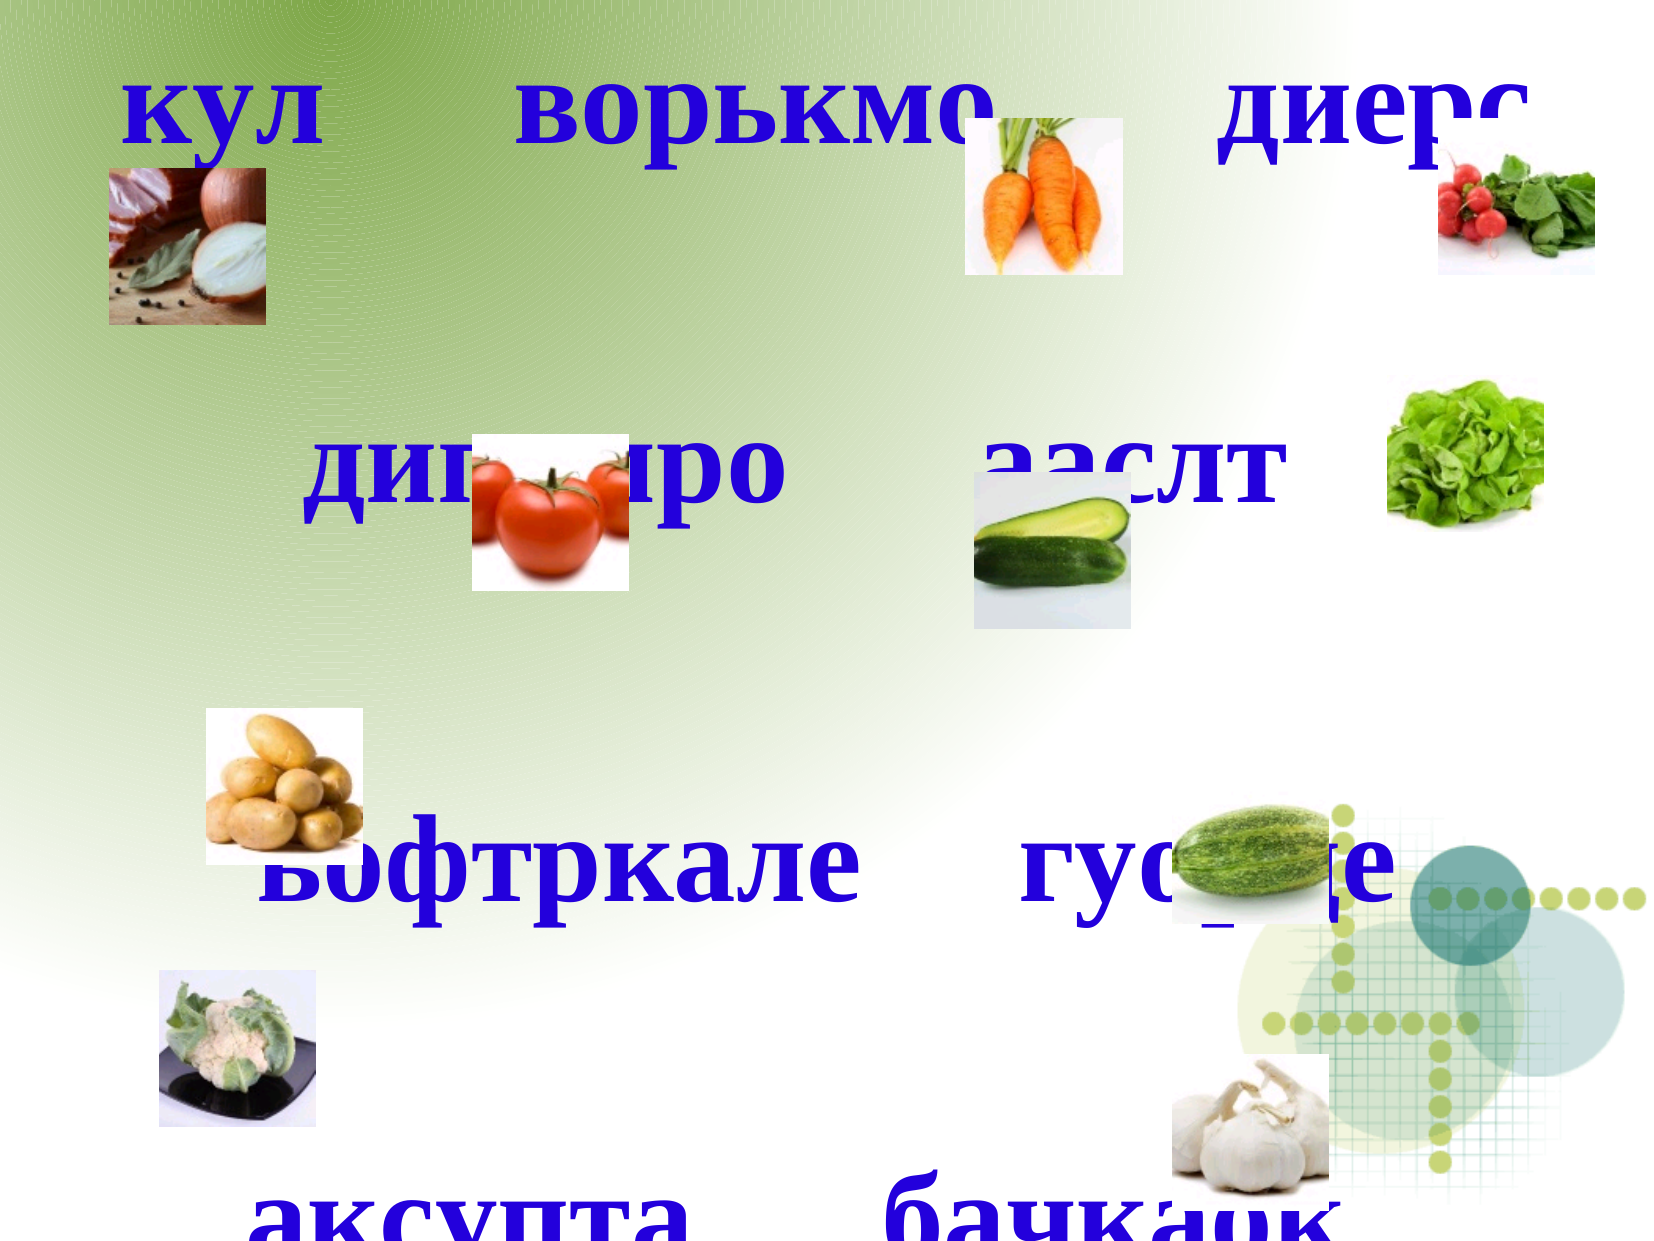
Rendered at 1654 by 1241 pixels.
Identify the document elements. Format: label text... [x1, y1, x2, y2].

picture [965, 118, 1123, 275]
subtitle кул ворькмо диерс дипомро ааслт ьофтркале гуорце аксупта бачкаок еснчок [29, 18, 1625, 1211]
picture [1172, 1054, 1329, 1211]
picture [159, 970, 316, 1128]
picture [206, 708, 363, 865]
picture [109, 168, 266, 325]
picture [1387, 375, 1544, 532]
picture [1172, 767, 1329, 924]
picture [974, 472, 1131, 629]
picture [1438, 118, 1595, 275]
picture [472, 434, 629, 591]
